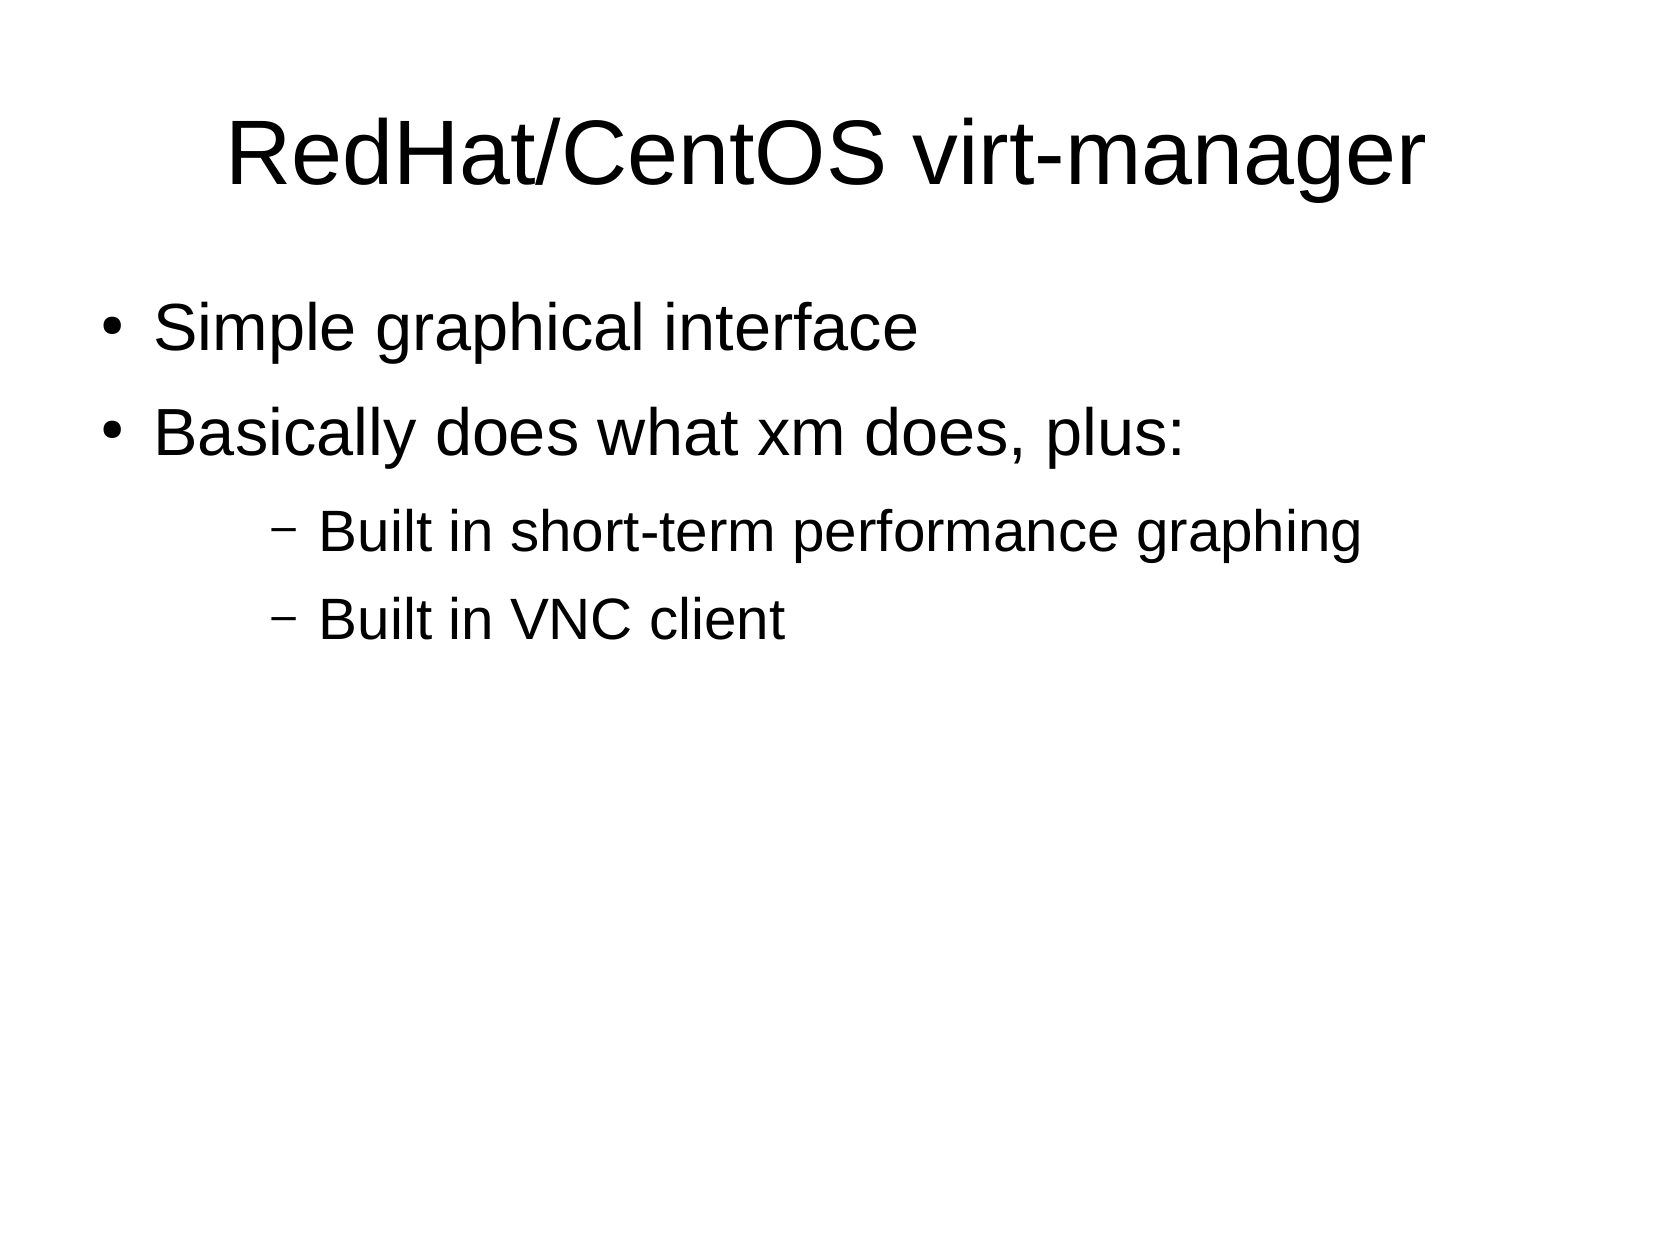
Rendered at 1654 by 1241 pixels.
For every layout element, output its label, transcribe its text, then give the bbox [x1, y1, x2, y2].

list Simple graphical interface Basically does what xm does, plus: Built in short-term performance graphing Built in VNC client [82, 290, 1571, 1094]
title RedHat/CentOS virt-manager [82, 56, 1571, 250]
